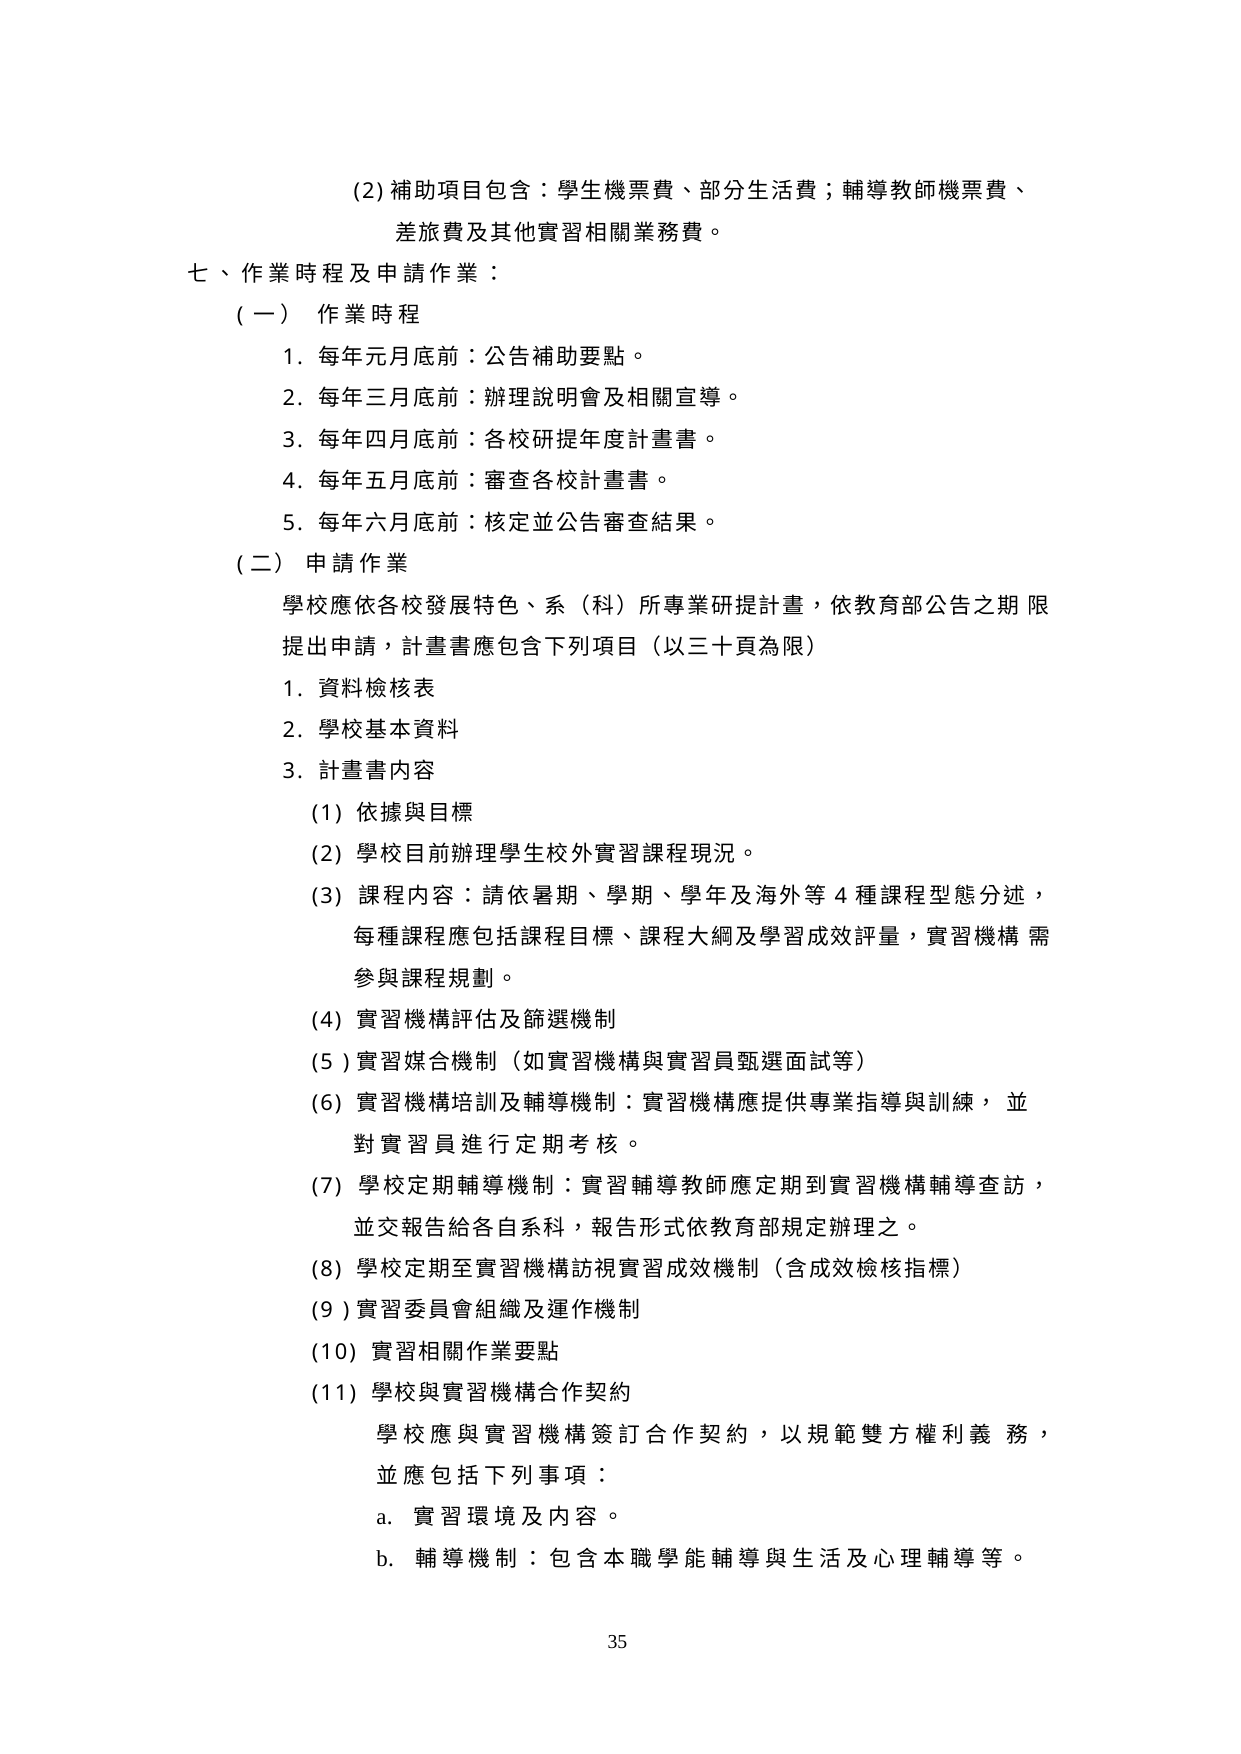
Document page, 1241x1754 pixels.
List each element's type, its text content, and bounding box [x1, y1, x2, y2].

text_box 35 [607, 1629, 632, 1649]
text_box (2)補助項目包含：學生機票費、部分生活費；輔導教師機票費、 差旅費及其他實習相關業務費。 七、作業時程及申請作業： (一） 作業時程 1. 每年元月底前：公告補助要點。 2. 每年三月底前：辦理說明會及相關宣導。 3. 每年四月底前：各校研提年度計晝書。 4. 每年五月底前：審查各校計晝書。 5. 每年六月底前：核定並公告審查結果。 (二） 申請作業 學校應依各校發展特色、系（科）所專業研提計晝，依教育部公告之期 限提出申請，計晝書應包含下列項目（以三十頁為限） 1. 資料檢核表 2. 學校基本資料 3. 計晝書内容 (1) 依據與目標 (2) 學校目前辦理學生校外實習課程現況。 (3) 課程内容：請依暑期、學期、學年及海外等4種課程型態分述， 每種課程應包括課程目標、課程大綱及學習成效評量，實習機構 需參與課程規劃。 (4) 實習機構評估及篩選機制 (5 )實習媒合機制（如實習機構與實習員甄選面試等） (6) 實習機構培訓及輔導機制：實習機構應提供專業指導與訓練， 並對實習員進行定期考核。 (7) 學校定期輔導機制：實習輔導教師應定期到實習機構輔導查訪， 並交報告給各自系科，報告形式依教育部規定辦理之。 (8) 學校定期至實習機構訪視實習成效機制（含成效檢核指標） (9 )實習委員會組織及運作機制 (10) 實習相關作業要點 (11) 學校與實習機構合作契約 學校應與實習機構簽訂合作契約，以規範雙方權利義 務，並應包括下列事項： a. 實習環境及内容。 b. 輔導機制：包含本職學能輔導與生活及心理輔導等。 [187, 162, 1052, 1566]
